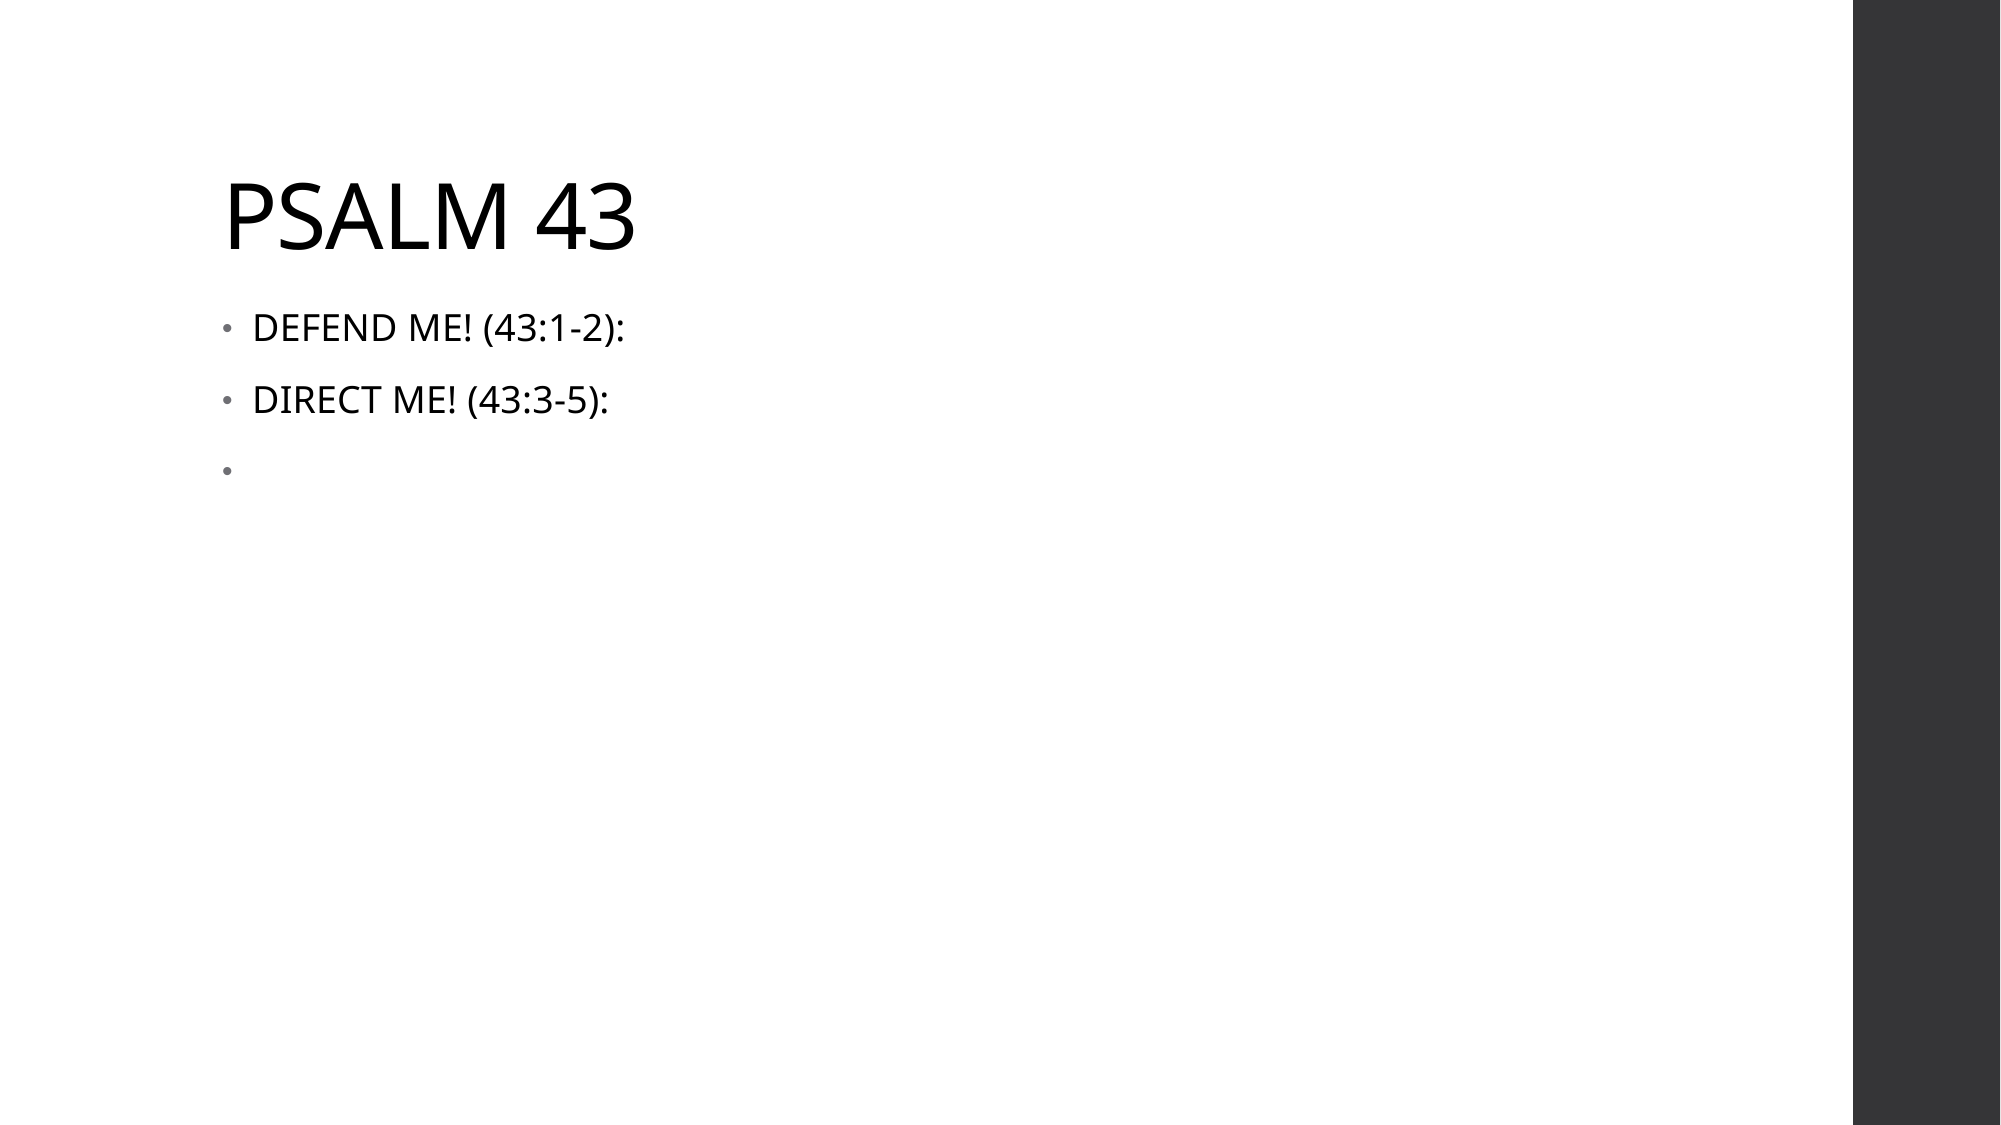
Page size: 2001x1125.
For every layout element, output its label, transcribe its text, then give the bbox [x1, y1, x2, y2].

title PSALM 43 [206, 60, 1797, 278]
list DEFEND ME! (43:1-2): DIRECT ME! (43:3-5): [206, 299, 1617, 1014]
